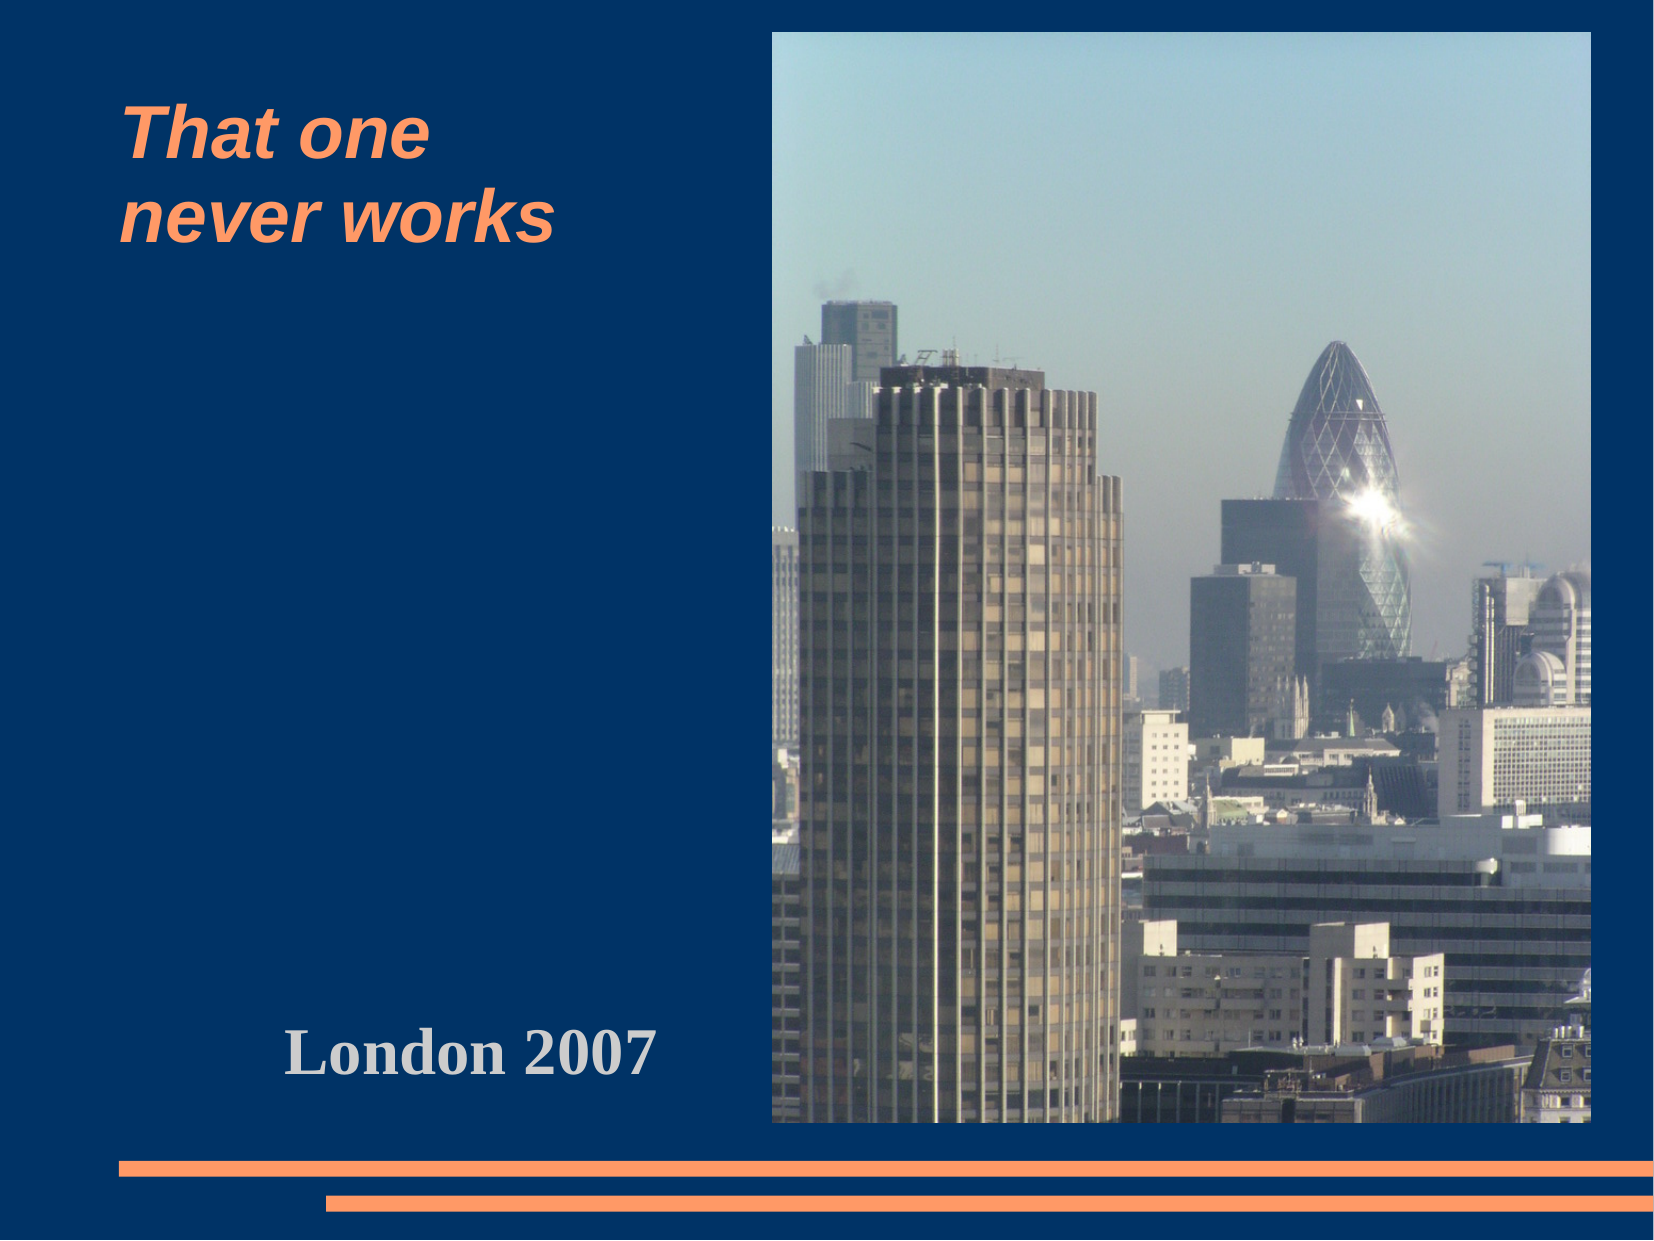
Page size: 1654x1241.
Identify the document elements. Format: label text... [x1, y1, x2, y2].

picture [772, 32, 1591, 1123]
title That one never works [119, 90, 735, 352]
subtitle London 2007 [112, 968, 831, 1136]
